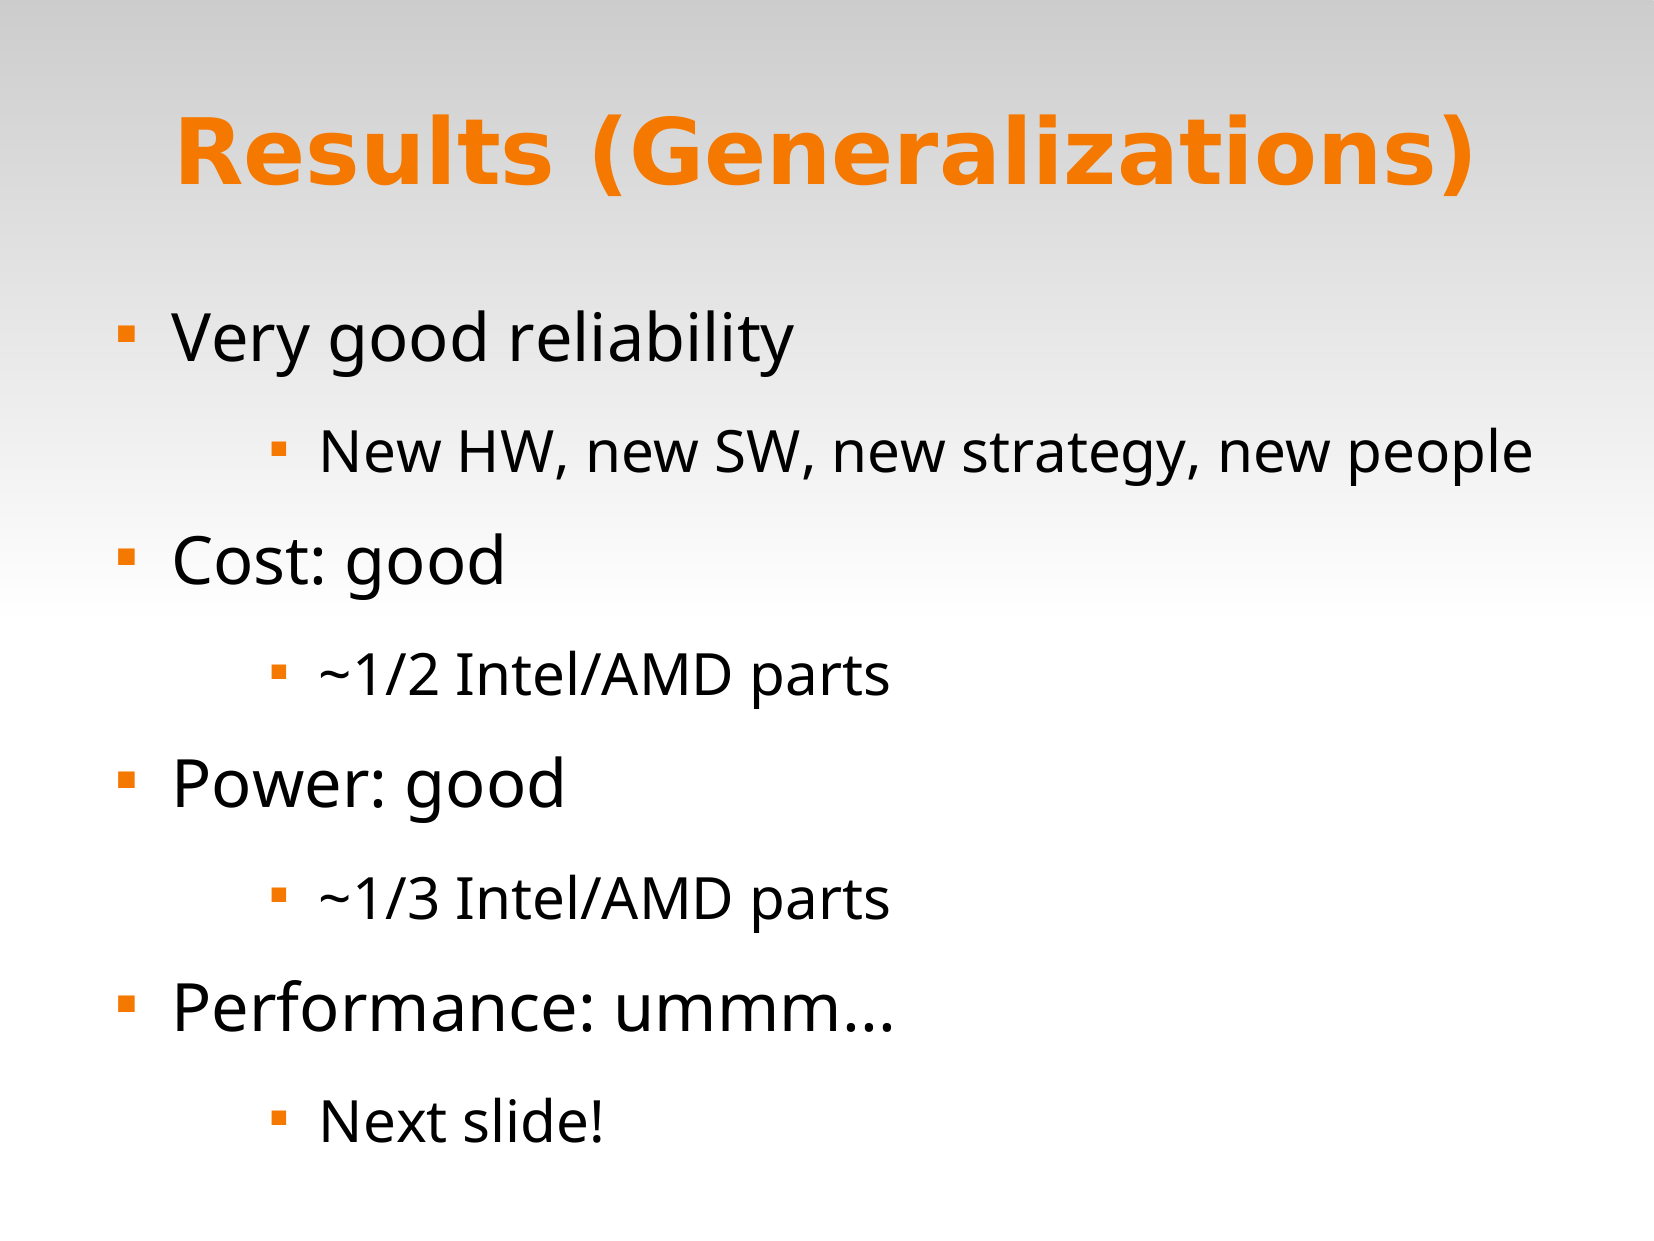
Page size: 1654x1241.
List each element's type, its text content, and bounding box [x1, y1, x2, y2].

title Results (Generalizations) [82, 56, 1571, 250]
list Very good reliability New HW, new SW, new strategy, new people Cost: good ~1/2 Intel/AMD parts Power: good ~1/3 Intel/AMD parts Performance: ummm... Next slide! [82, 290, 1571, 1094]
